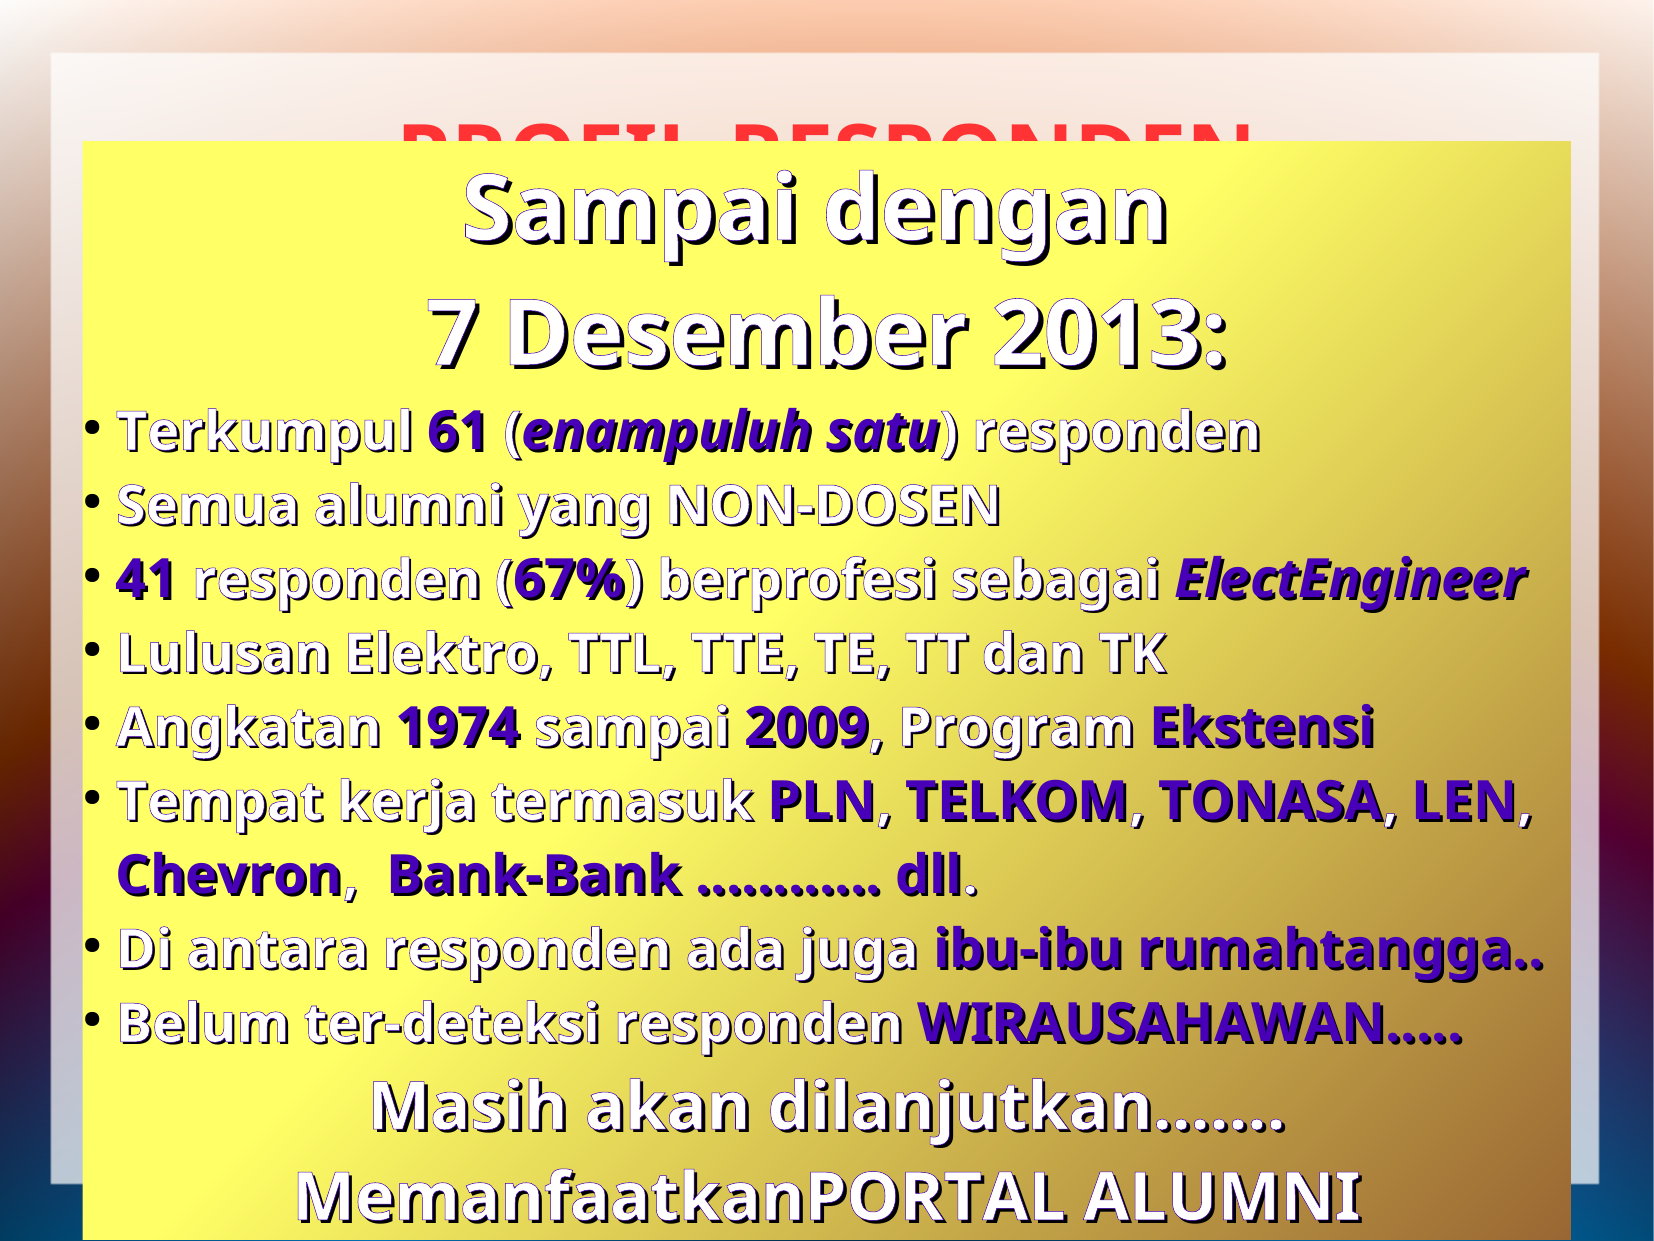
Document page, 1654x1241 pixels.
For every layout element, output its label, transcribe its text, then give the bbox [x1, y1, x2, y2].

picture [0, 0, 1654, 1241]
title PROFIL RESPONDEN [82, 49, 1571, 146]
subtitle Sampai dengan 7 Desember 2013: Terkumpul 61 (enampuluh satu) responden Semua alumni yang NON-DOSEN 41 responden (67%) berprofesi sebagai ElectEngineer Lulusan Elektro, TTL, TTE, TE, TT dan TK Angkatan 1974 sampai 2009, Program Ekstensi Tempat kerja termasuk PLN, TELKOM, TONASA, LEN, Chevron, Bank-Bank ............ dll. Di antara responden ada juga ibu-ibu rumahtangga.. Belum ter-deteksi responden WIRAUSAHAWAN..... Masih akan dilanjutkan....... MemanfaatkanPORTAL ALUMNI [82, 236, 1571, 1145]
